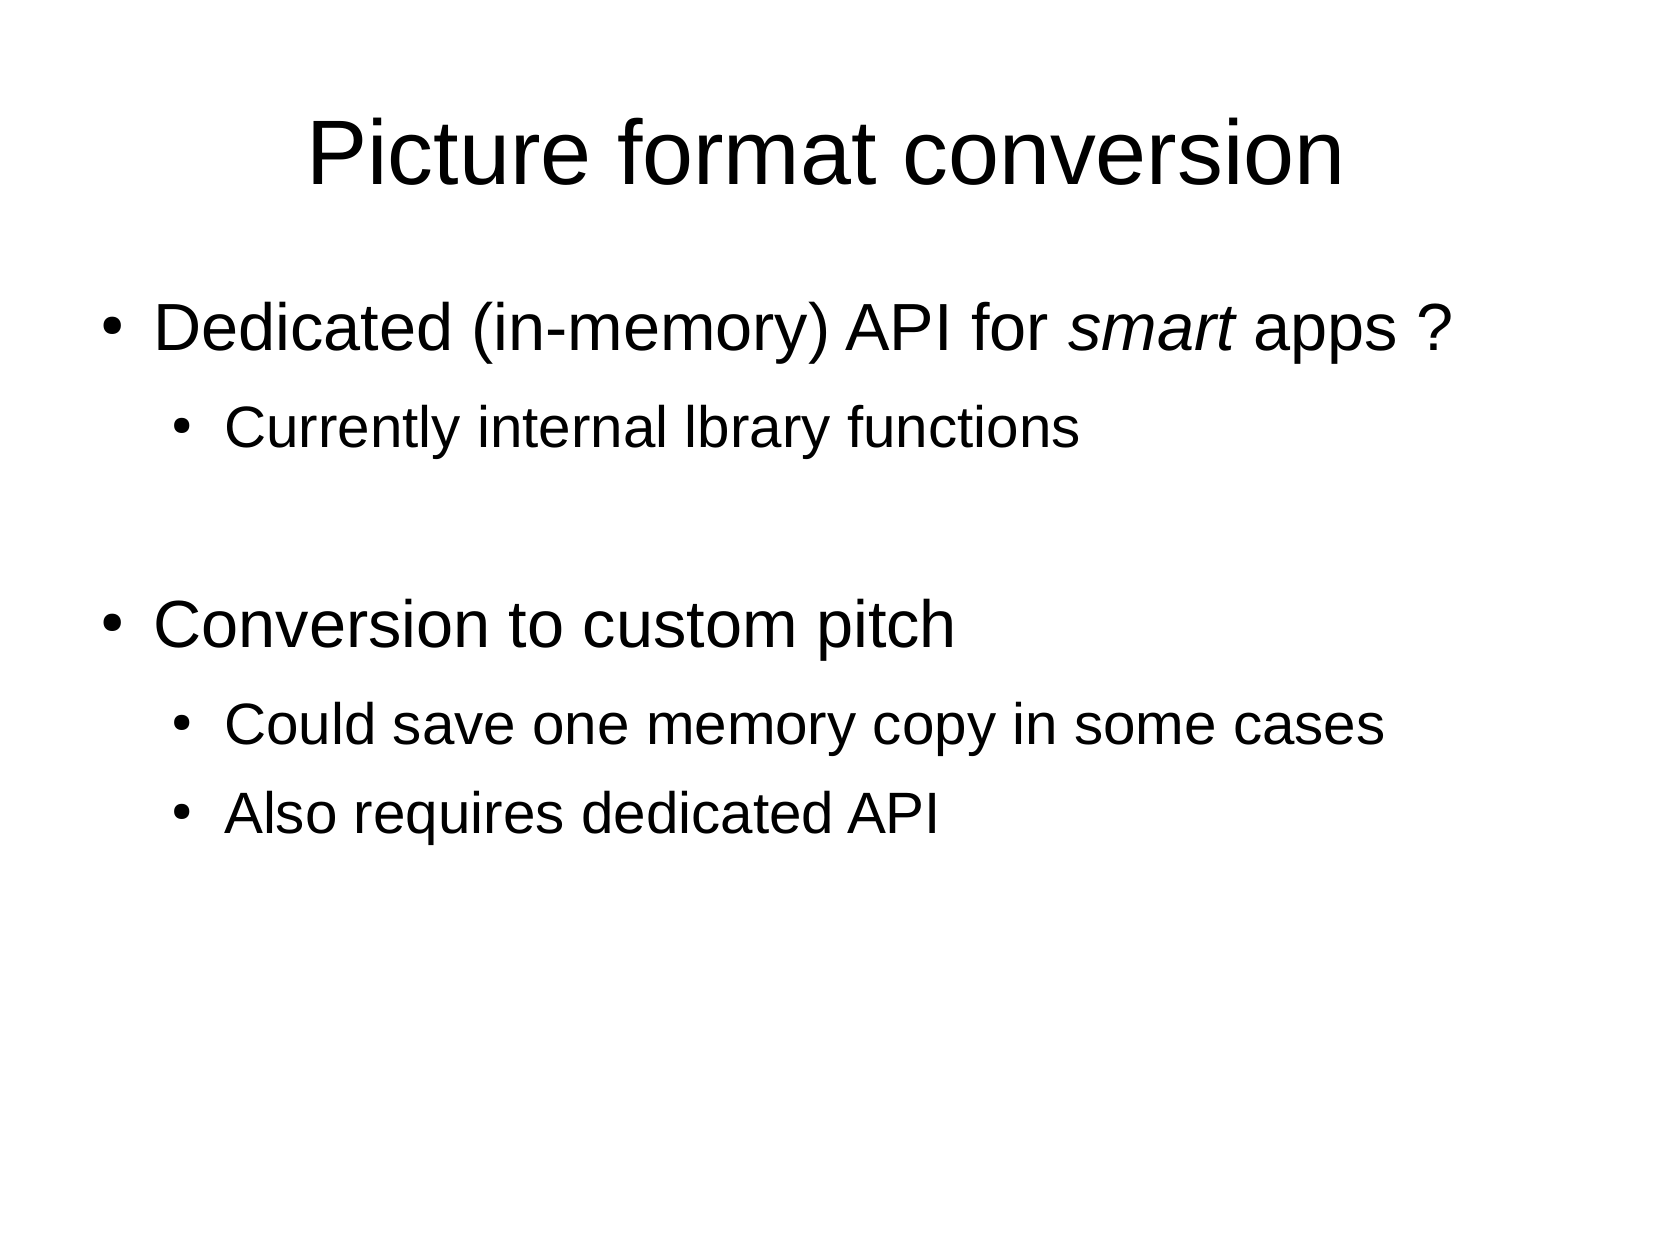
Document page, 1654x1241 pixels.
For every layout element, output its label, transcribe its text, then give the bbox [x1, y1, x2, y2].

list Dedicated (in-memory) API for smart apps ? Currently internal lbrary functions Conversion to custom pitch Could save one memory copy in some cases Also requires dedicated API [82, 290, 1571, 1109]
title Picture format conversion [82, 56, 1571, 250]
